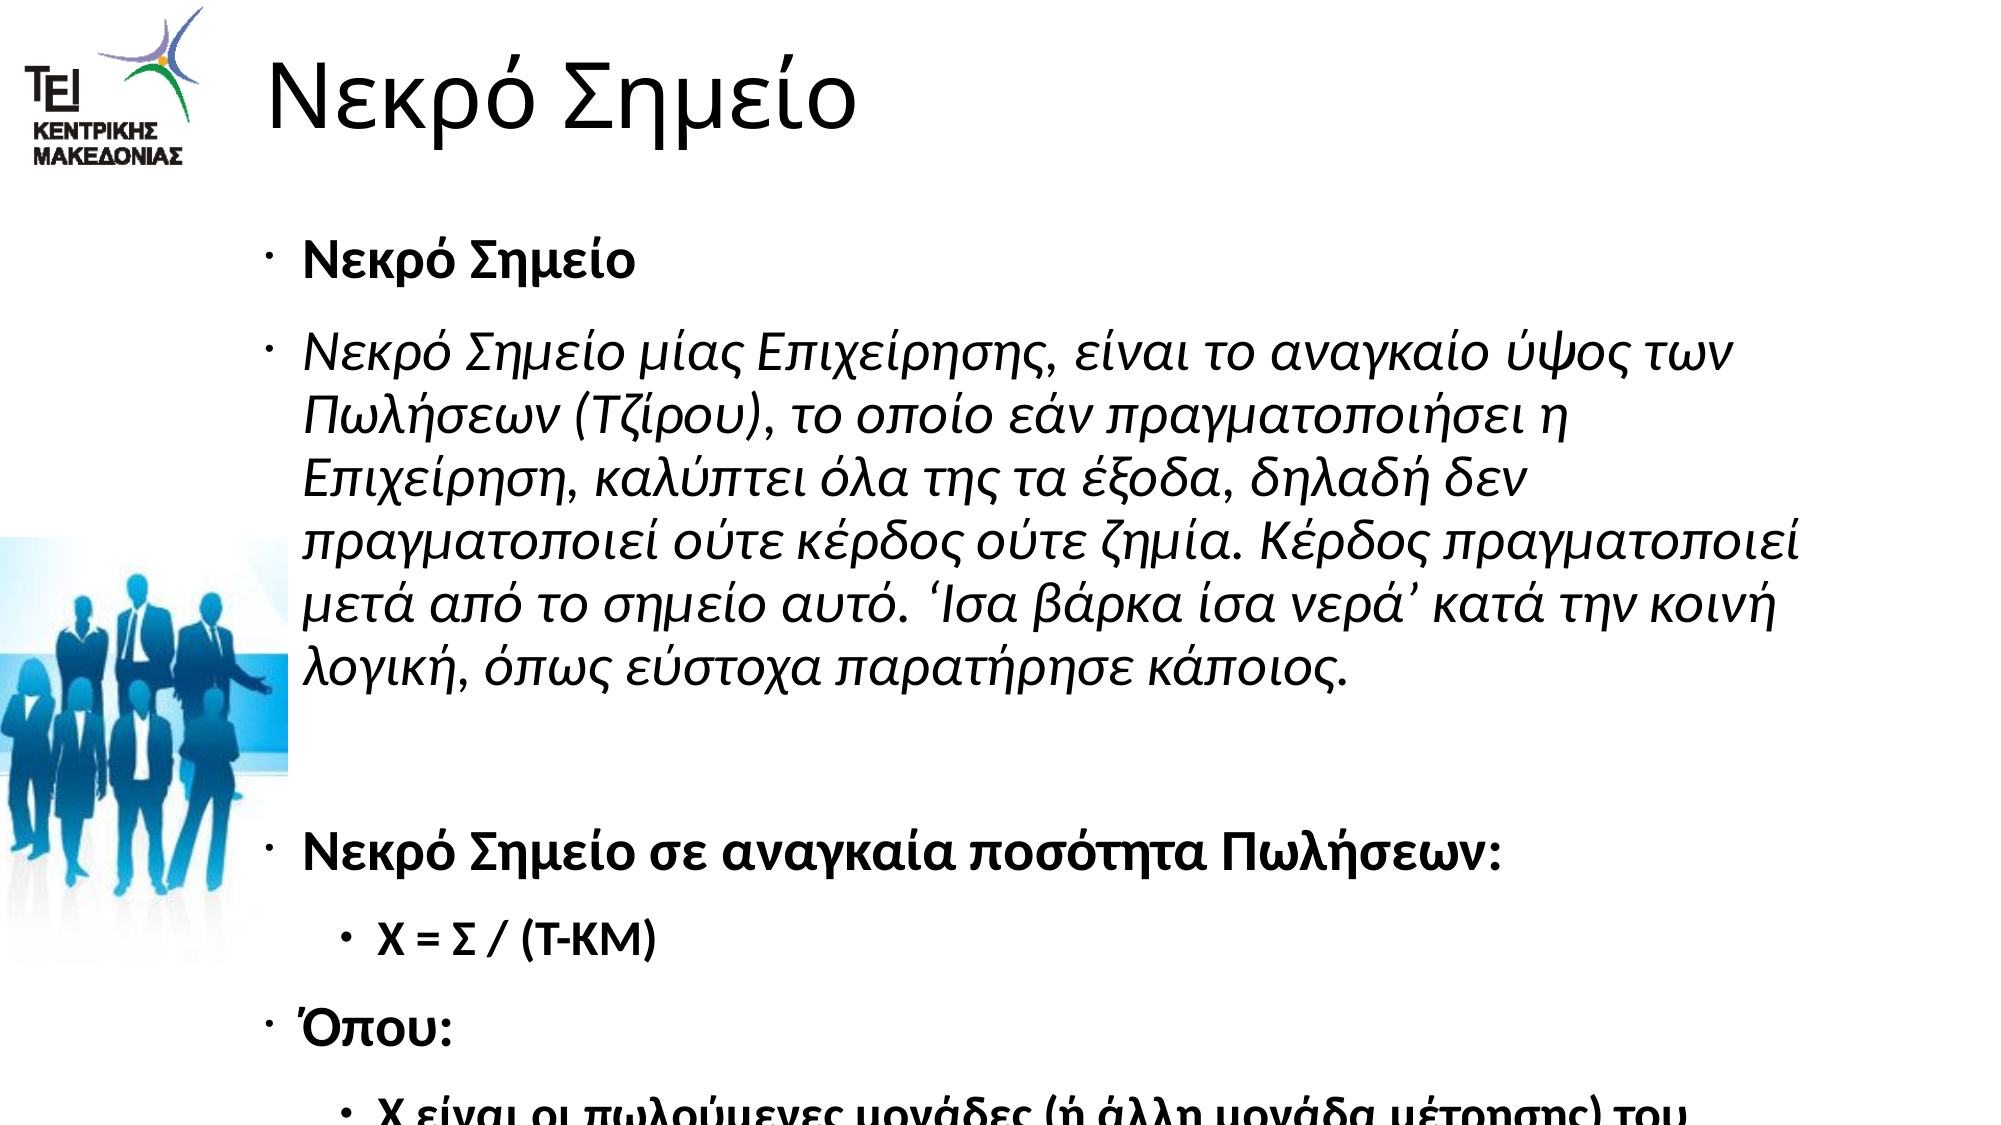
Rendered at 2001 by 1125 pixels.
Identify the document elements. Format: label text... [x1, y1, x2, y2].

picture [0, 0, 135, 169]
title Νεκρό Σημείο [249, 41, 1863, 192]
list Νεκρό Σημείο Νεκρό Σημείο μίας Επιχείρησης, είναι το αναγκαίο ύψος των Πωλήσεων (Τζίρου), το οποίο εάν πραγματοποιήσει η Επιχείρηση, καλύπτει όλα της τα έξοδα, δηλαδή δεν πραγματοποιεί ούτε κέρδος ούτε ζημία. Κέρδος πραγματοποιεί μετά από το σημείο αυτό. ‘Ισα βάρκα ίσα νερά’ κατά την κοινή λογική, όπως εύστοχα παρατήρησε κάποιος. Νεκρό Σημείο σε αναγκαία ποσότητα Πωλήσεων: Χ = Σ / (Τ-ΚΜ) Όπου: Χ είναι οι πωλούμενες μονάδες (ή άλλη μονάδα μέτρησης) του προϊόντος Τ είναι η τιμή πώλησης Σ είναι τα σταθερά έξοδα ΚΜ είναι το κόστος μονάδος (παραγωγή ή αγορά, πλέον των κατά μονάδα αναλογούντων μεταβλητών εξόδων) Η ίδια σχέση αν πολλαπλασιαθεί με την τιμή Πώλησης μας δίνει το Νεκρό Σημείο σε αναγκαία αξία πωλήσεων (αναγκαίο τζίρο). Έτσι, έχουμε: Νεκρό Σημείο σε αναγκαίες Πωλήσεις (τζίρο): Π = Σ / (1-ΚΜ/Τ) [249, 220, 1863, 994]
picture [0, 537, 249, 963]
